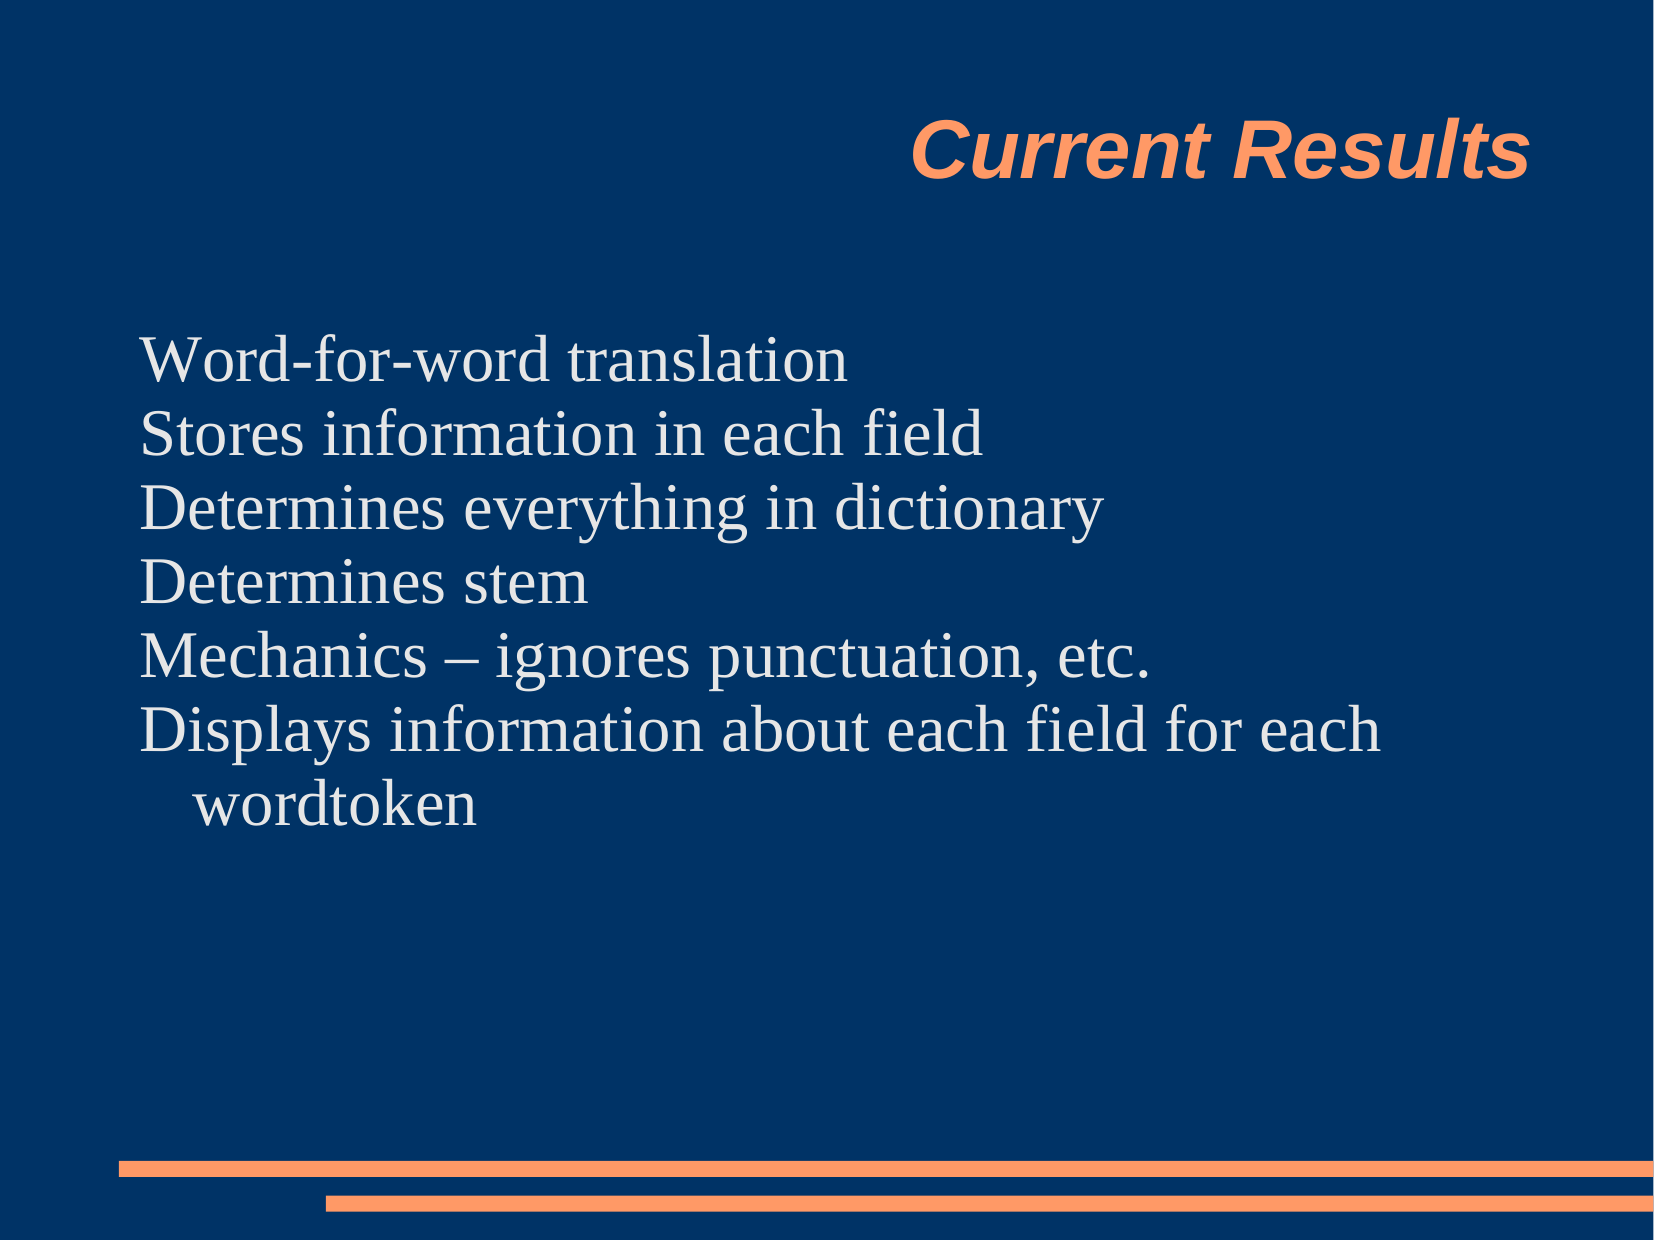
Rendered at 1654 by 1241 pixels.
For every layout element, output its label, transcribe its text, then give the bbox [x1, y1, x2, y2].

title Current Results [121, 46, 1534, 254]
list Word-for-word translation Stores information in each field Determines everything in dictionary Determines stem Mechanics – ignores punctuation, etc. Displays information about each field for each wordtoken [121, 322, 1561, 1133]
